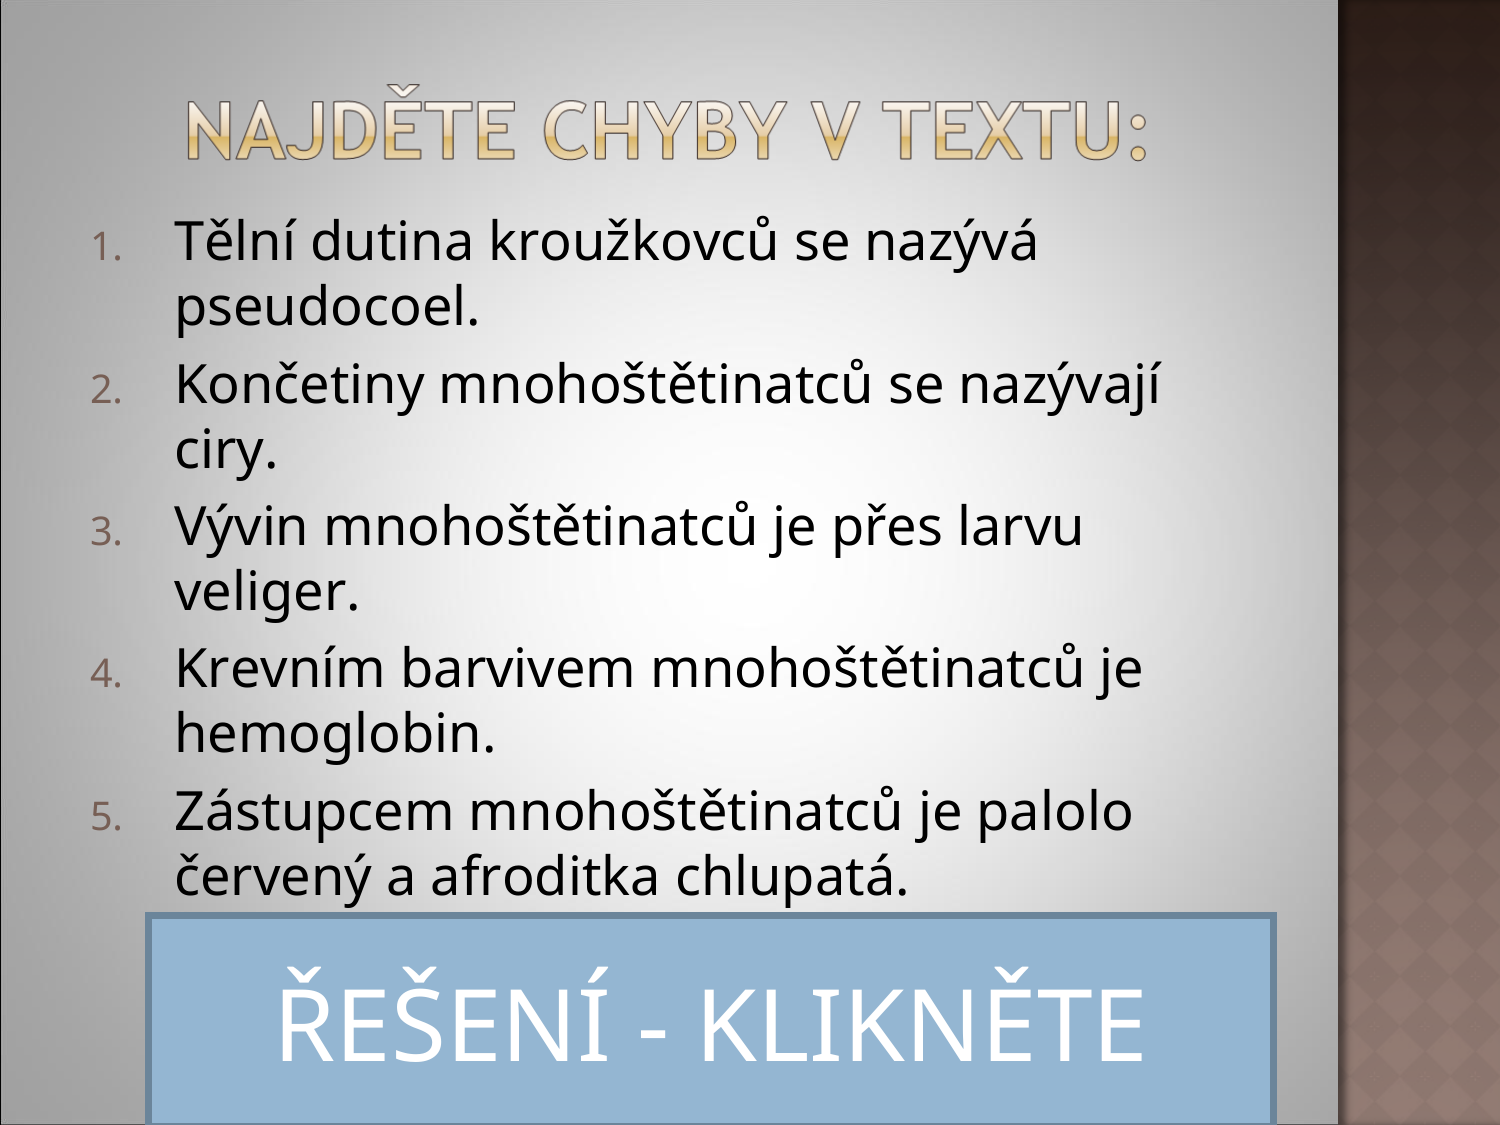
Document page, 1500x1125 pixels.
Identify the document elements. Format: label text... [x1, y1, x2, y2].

list Tělní dutina kroužkovců se nazývá pseudocoel. Končetiny mnohoštětinatců se nazývají ciry. Vývin mnohoštětinatců je přes larvu veliger. Krevním barvivem mnohoštětinatců je hemoglobin. Zástupcem mnohoštětinatců je palolo červený a afroditka chlupatá. 1. coelom; 2. parapodia; 3. trochoforu; 4. chlorokruorin; 5. palolo zelený a afroditka plstnatá [75, 199, 1263, 1125]
picture [0, 0, 1500, 1125]
text_box [73, 52, 1265, 178]
text_box ŘEŠENÍ - KLIKNĚTE [148, 915, 1274, 1125]
